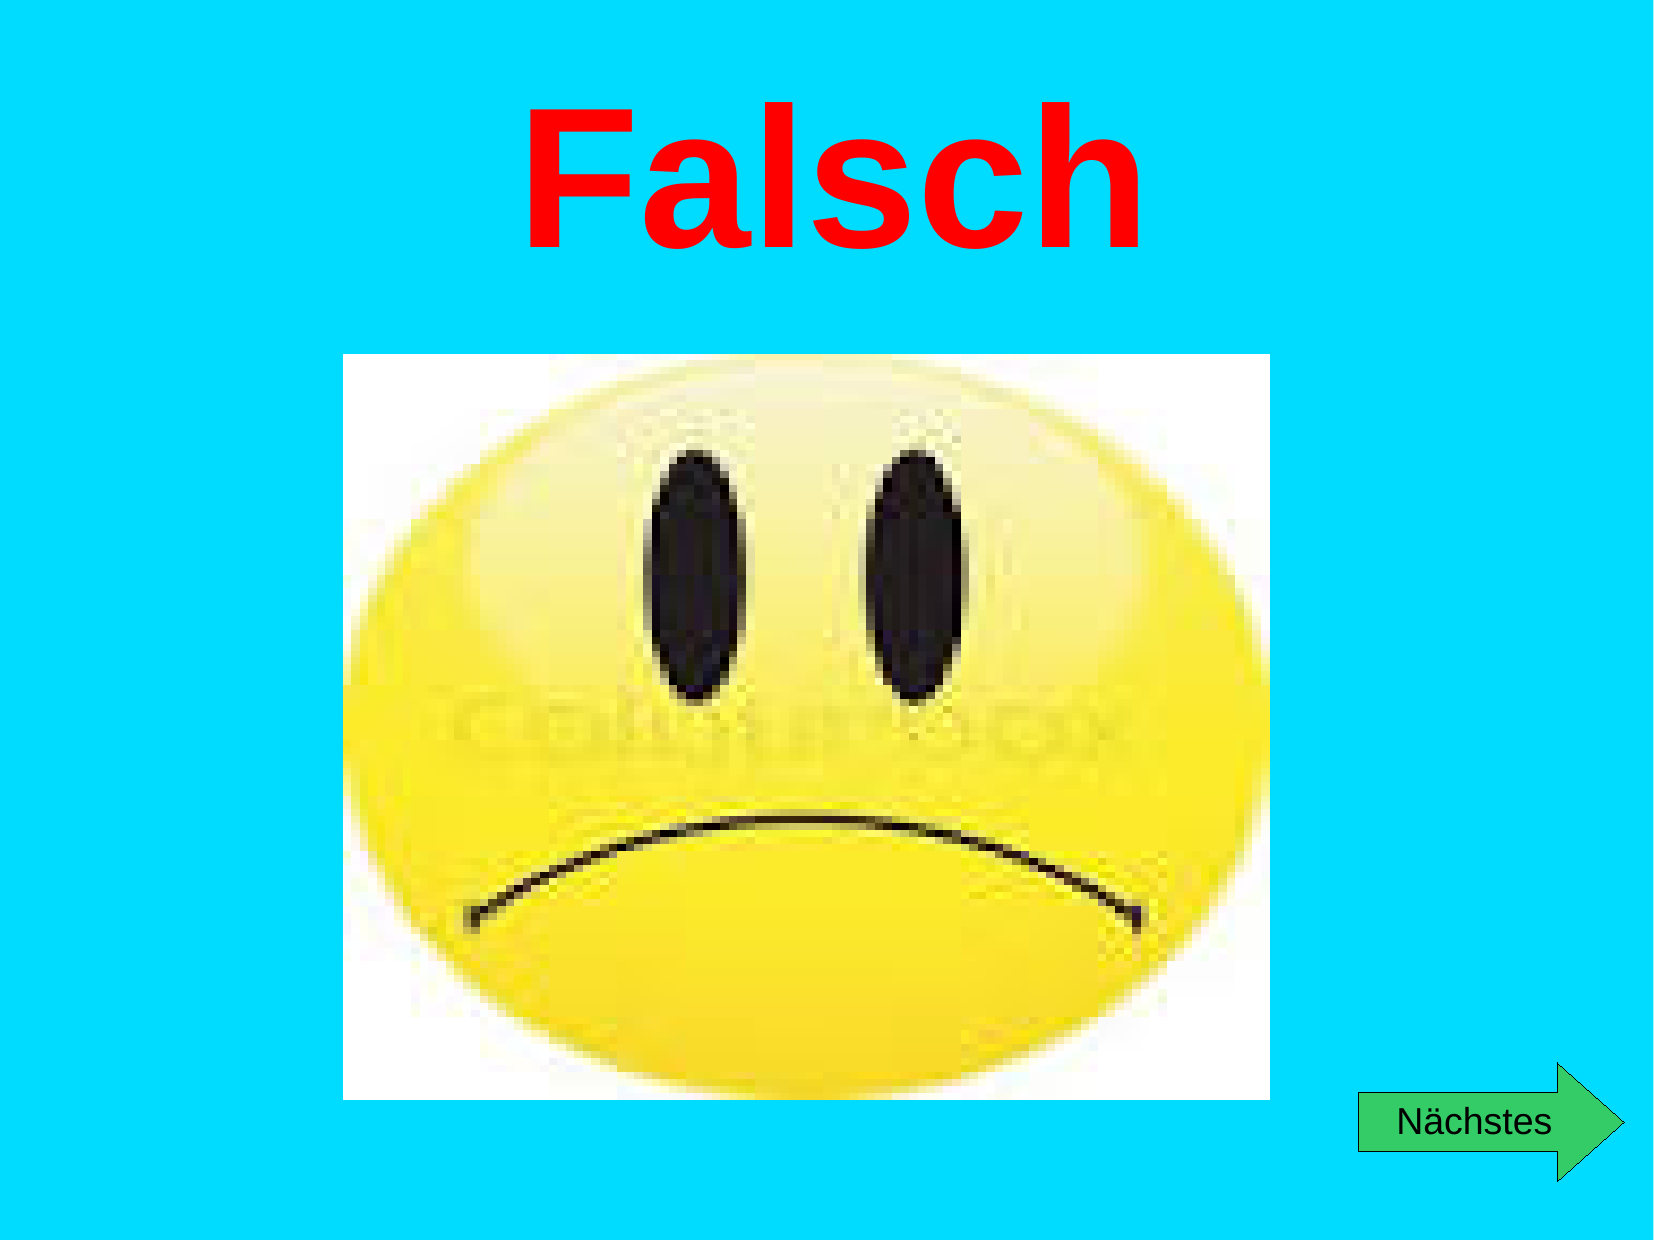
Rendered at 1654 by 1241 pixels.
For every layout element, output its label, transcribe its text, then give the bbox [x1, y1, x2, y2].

picture [343, 354, 1270, 1100]
text_box Falsch [503, 59, 1167, 298]
text_box Nächstes [1358, 1062, 1625, 1182]
